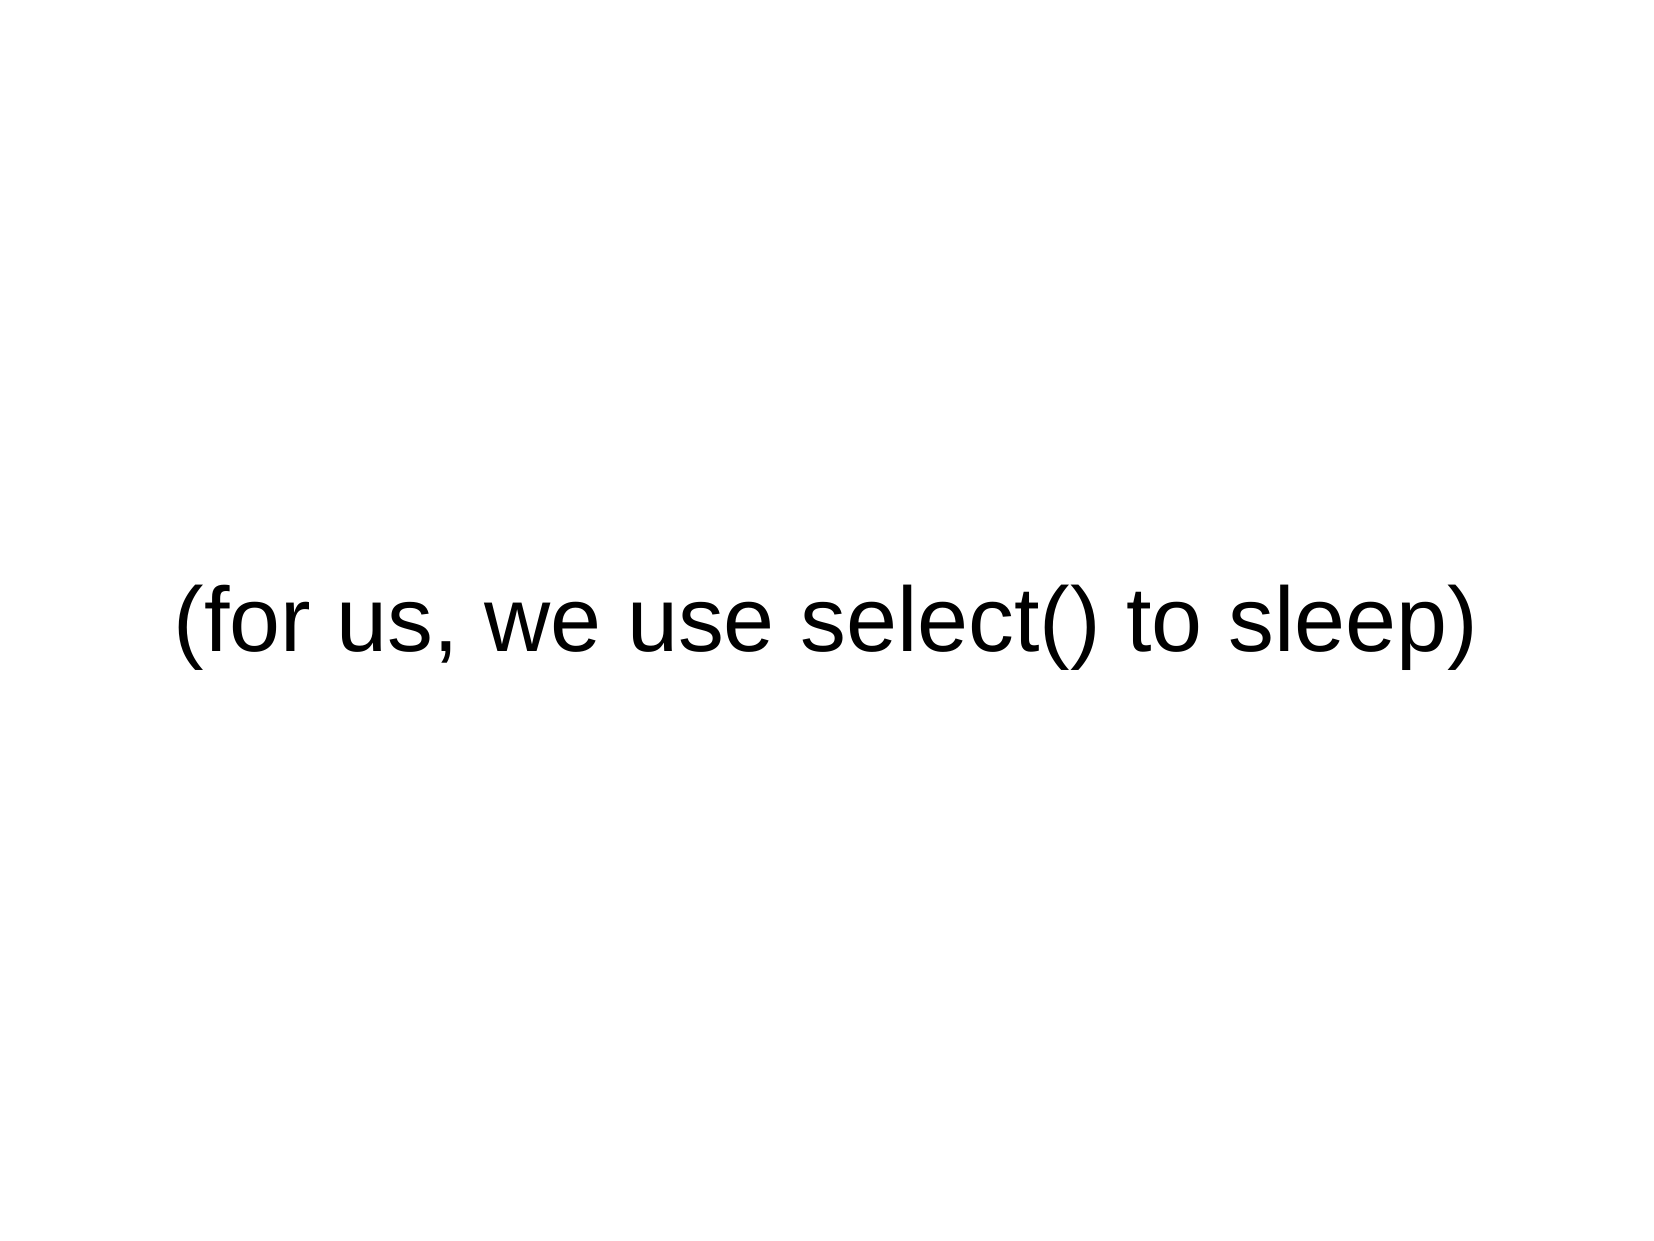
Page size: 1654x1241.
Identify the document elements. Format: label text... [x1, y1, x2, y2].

title (for us, we use select() to sleep) [82, 523, 1571, 717]
